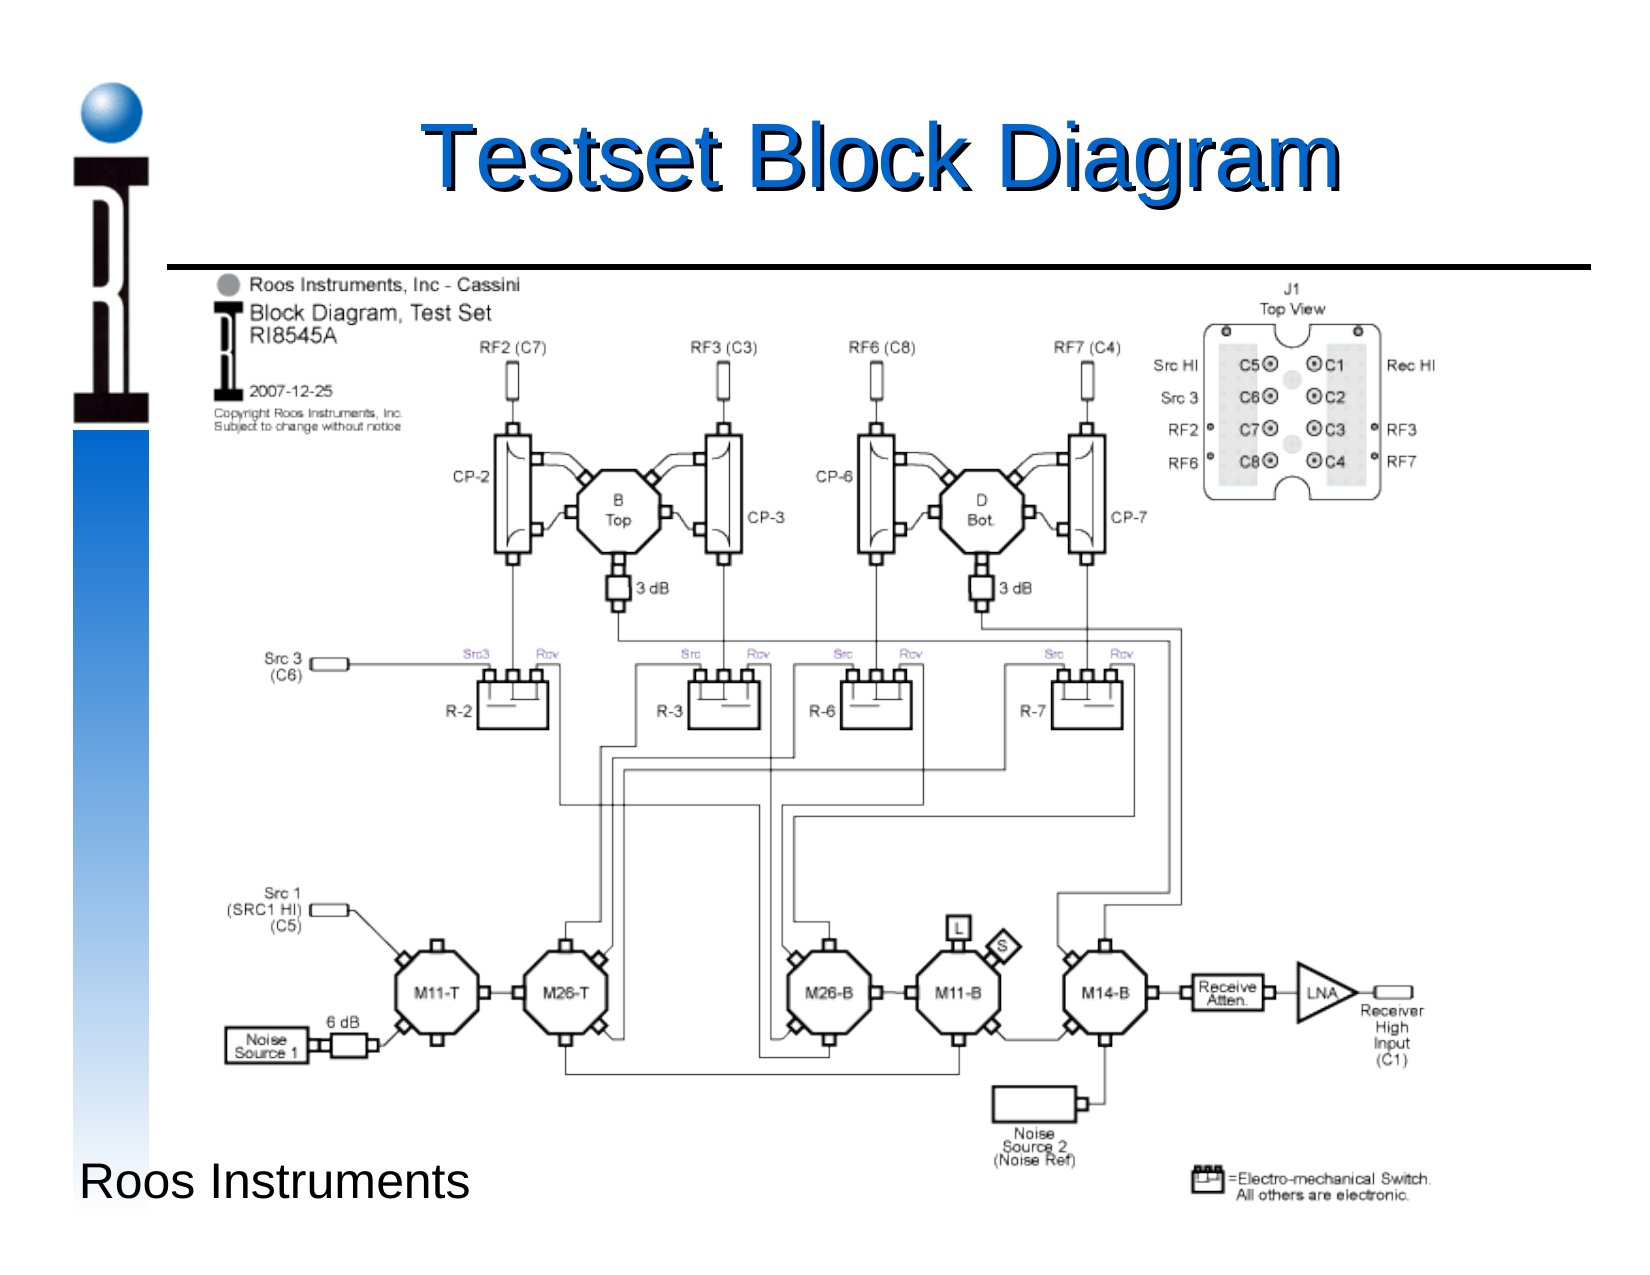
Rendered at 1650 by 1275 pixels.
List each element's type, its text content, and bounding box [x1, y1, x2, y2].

title Testset Block Diagram [171, 59, 1591, 253]
picture [69, 78, 154, 430]
picture [213, 273, 1437, 1206]
